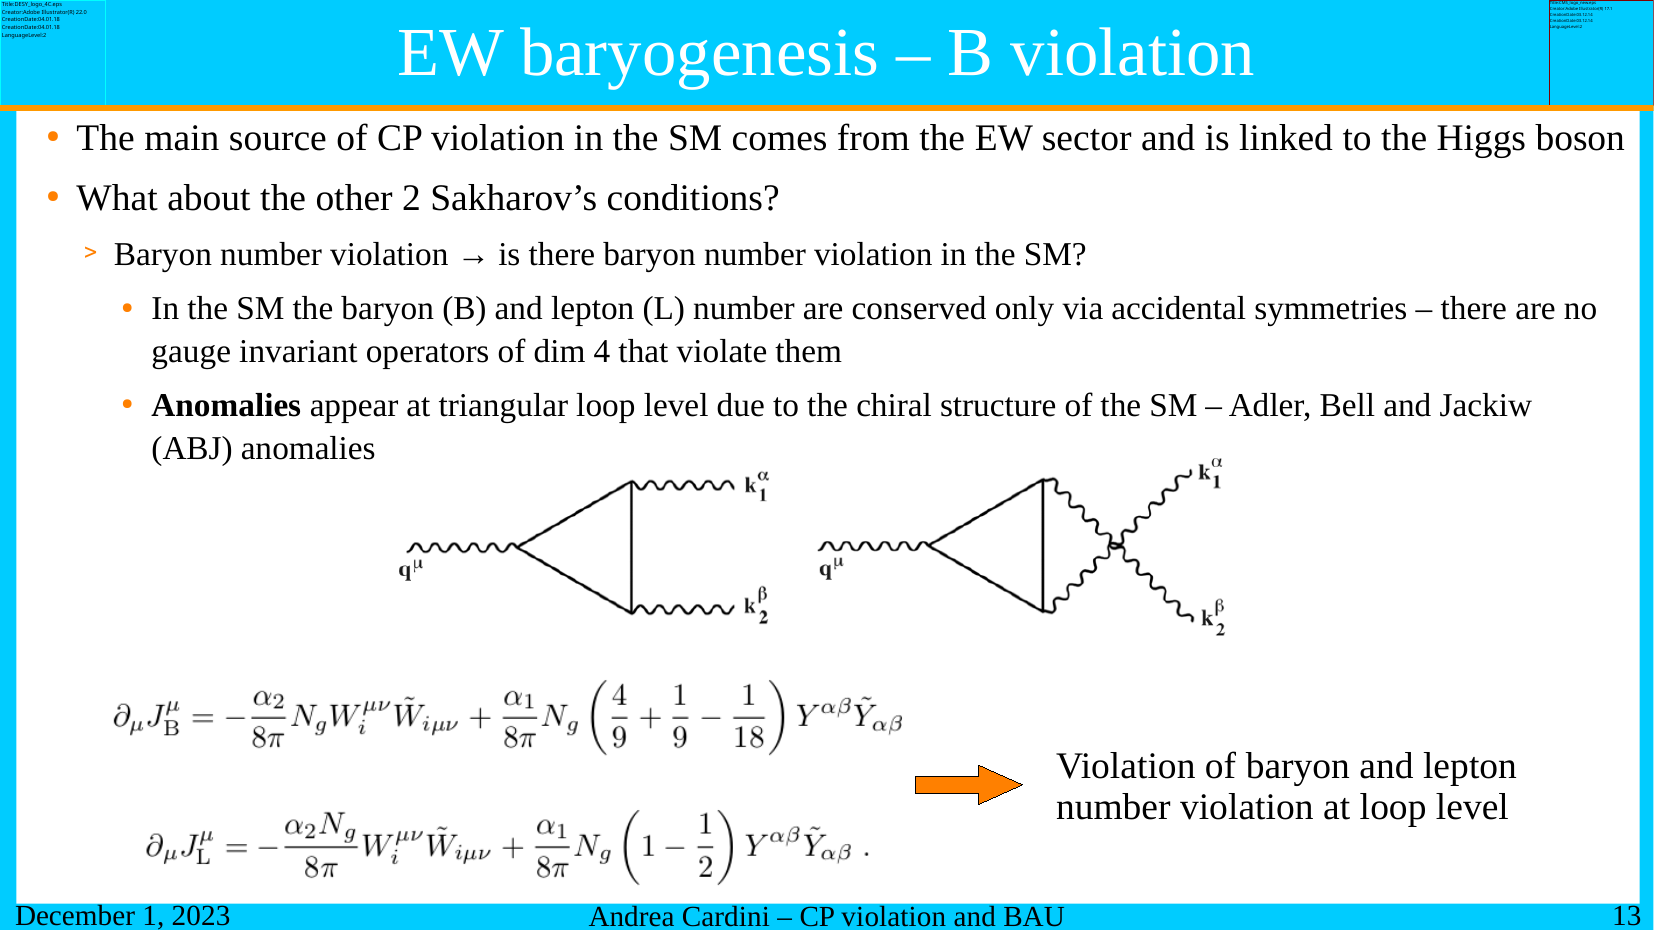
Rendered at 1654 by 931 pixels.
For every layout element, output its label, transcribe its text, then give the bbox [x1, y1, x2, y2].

title EW baryogenesis – B violation [14, 0, 1640, 106]
text_box Violation of baryon and lepton number violation at loop level [1041, 737, 1612, 836]
list The main source of CP violation in the SM comes from the EW sector and is linked to the Higgs boson What about the other 2 Sakharov’s conditions? Baryon number violation → is there baryon number violation in the SM? In the SM the baryon (B) and lepton (L) number are conserved only via accidental symmetries – there are no gauge invariant operators of dim 4 that violate them Anomalies appear at triangular loop level due to the chiral structure of the SM – Adler, Bell and Jackiw (ABJ) anomalies [0, 110, 1643, 531]
text_box [915, 765, 1023, 805]
picture [100, 531, 1254, 898]
